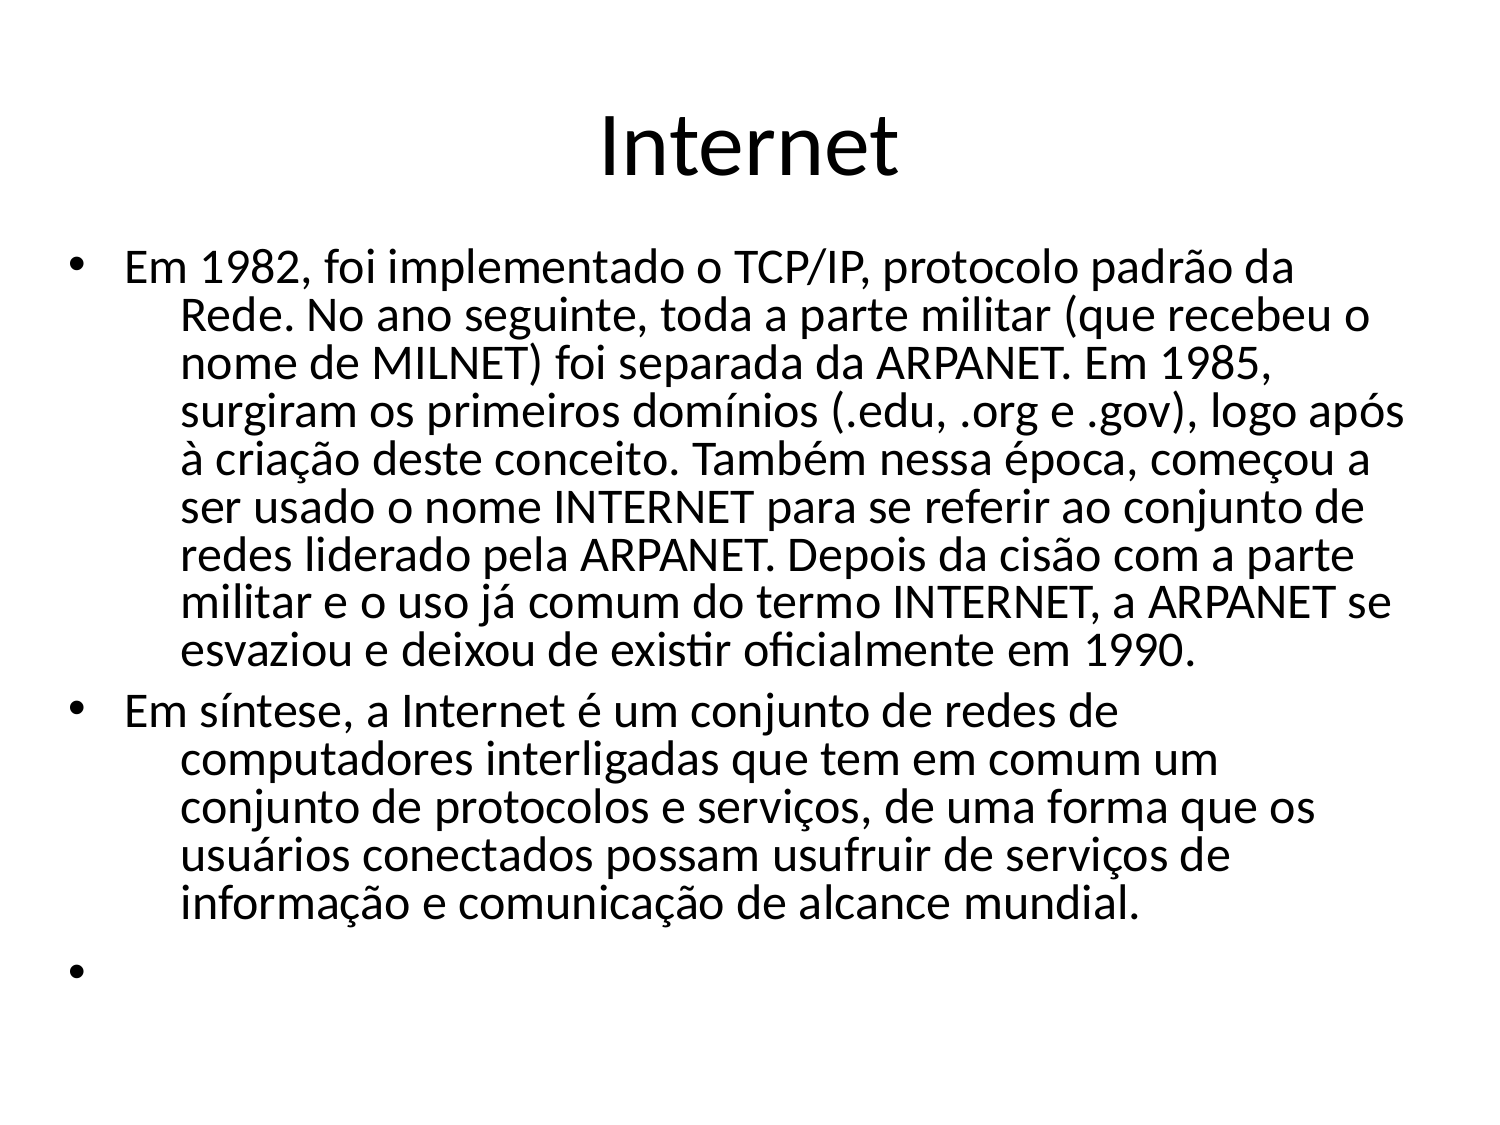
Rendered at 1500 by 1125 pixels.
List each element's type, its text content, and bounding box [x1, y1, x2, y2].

list Em 1982, foi implementado o TCP/IP, protocolo padrão da Rede. No ano seguinte, toda a parte militar (que recebeu o nome de MILNET) foi separada da ARPANET. Em 1985, surgiram os primeiros domínios (.edu, .org e .gov), logo após à criação deste conceito. Também nessa época, começou a ser usado o nome INTERNET para se referir ao conjunto de redes liderado pela ARPANET. Depois da cisão com a parte militar e o uso já comum do termo INTERNET, a ARPANET se esvaziou e deixou de existir oficialmente em 1990. Em síntese, a Internet é um conjunto de redes de computadores interligadas que tem em comum um conjunto de protocolos e serviços, de uma forma que os usuários conectados possam usufruir de serviços de informação e comunicação de alcance mundial. [53, 237, 1426, 988]
title Internet [75, 45, 1426, 233]
